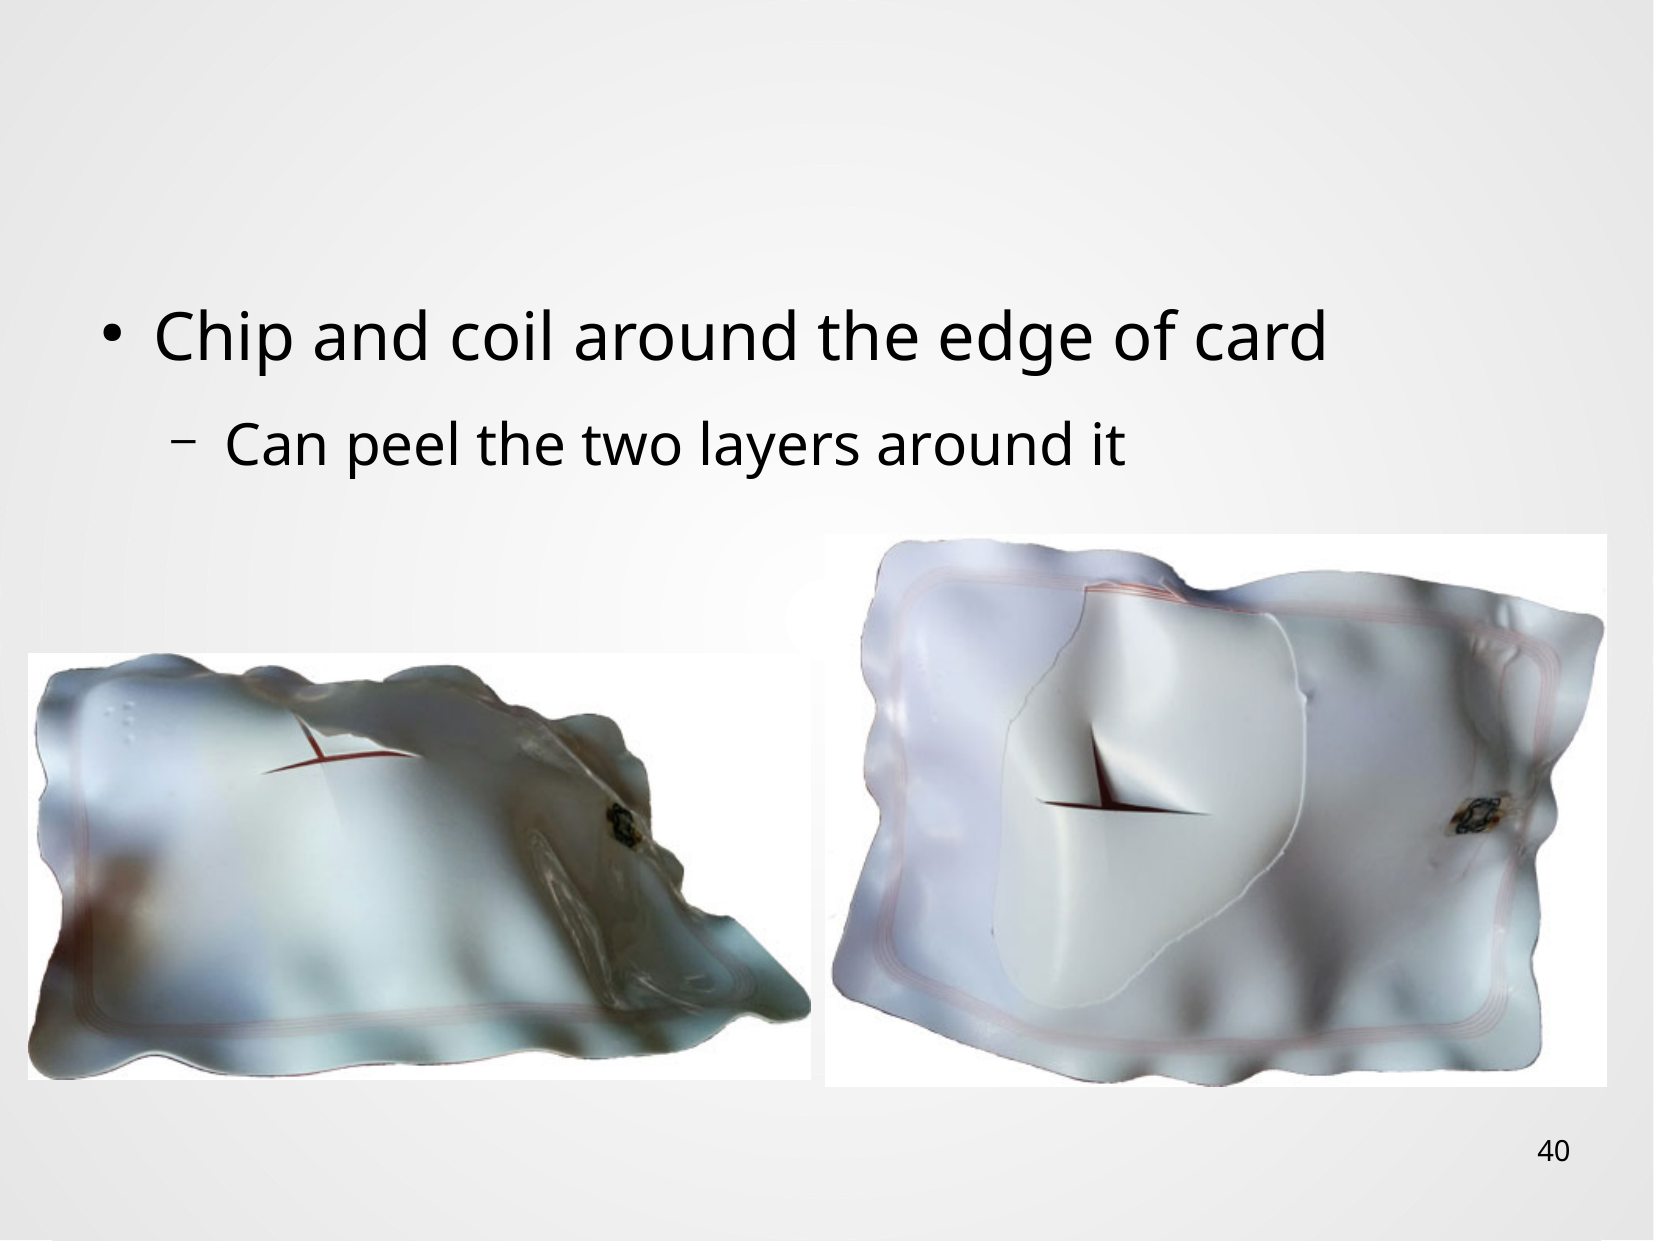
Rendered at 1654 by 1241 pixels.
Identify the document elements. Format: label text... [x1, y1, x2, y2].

list Chip and coil around the edge of card Can peel the two layers around it [82, 289, 1571, 1010]
picture [28, 653, 811, 1081]
picture [825, 534, 1607, 1087]
